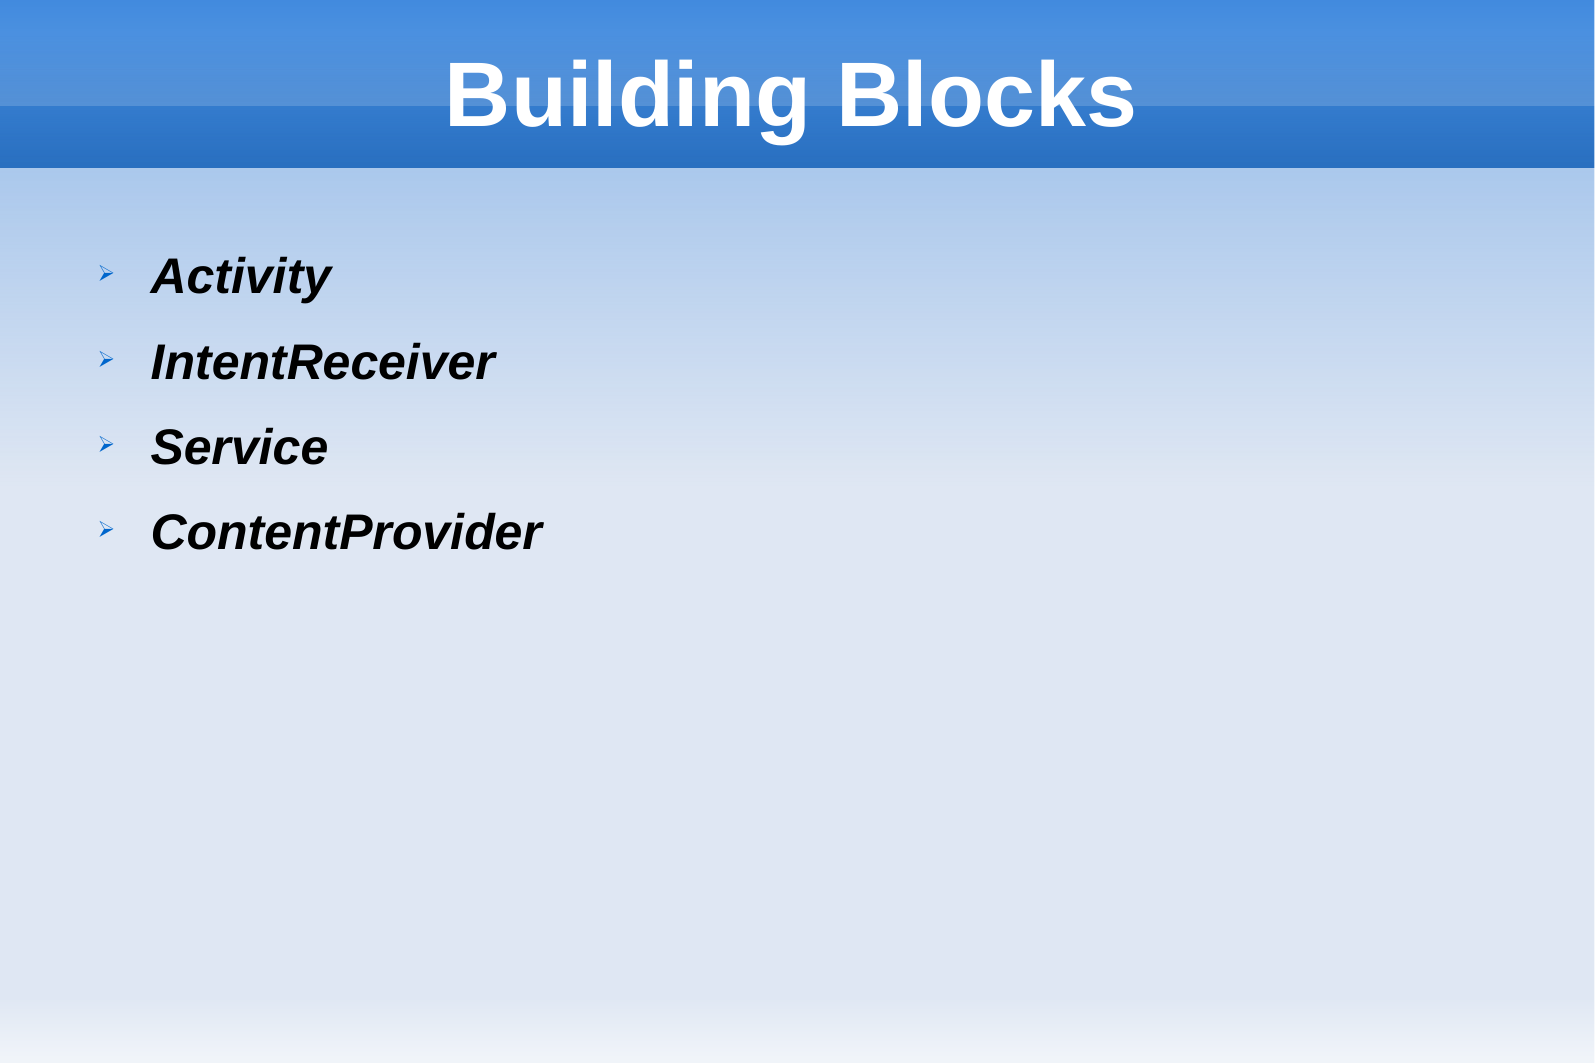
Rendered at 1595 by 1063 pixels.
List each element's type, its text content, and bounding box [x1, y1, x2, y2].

picture [0, 0, 1595, 1063]
list Activity IntentReceiver Service ContentProvider [79, 248, 1515, 936]
title Building Blocks [74, 13, 1510, 177]
